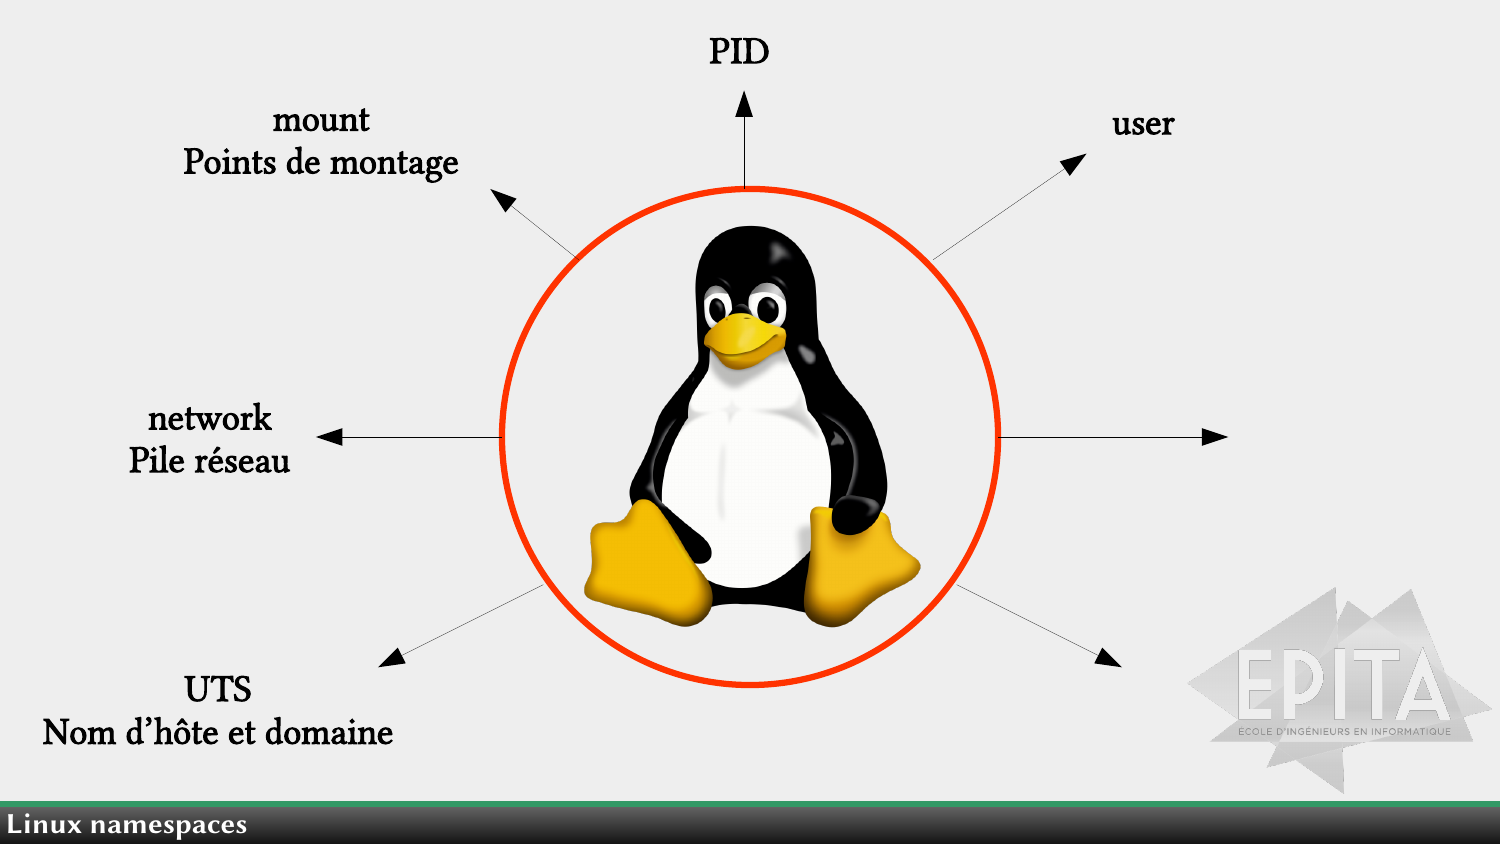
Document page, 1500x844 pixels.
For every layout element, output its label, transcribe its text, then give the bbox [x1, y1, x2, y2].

title Linux namespaces [5, 801, 1075, 844]
text_box mount Points de montage [183, 91, 485, 189]
text_box PID [709, 23, 774, 79]
picture [561, 199, 939, 645]
text_box network Pile réseau [129, 389, 308, 488]
text_box UTS Nom d’hôte et domaine [43, 661, 426, 760]
picture [1187, 587, 1492, 794]
text_box user [1112, 94, 1182, 150]
